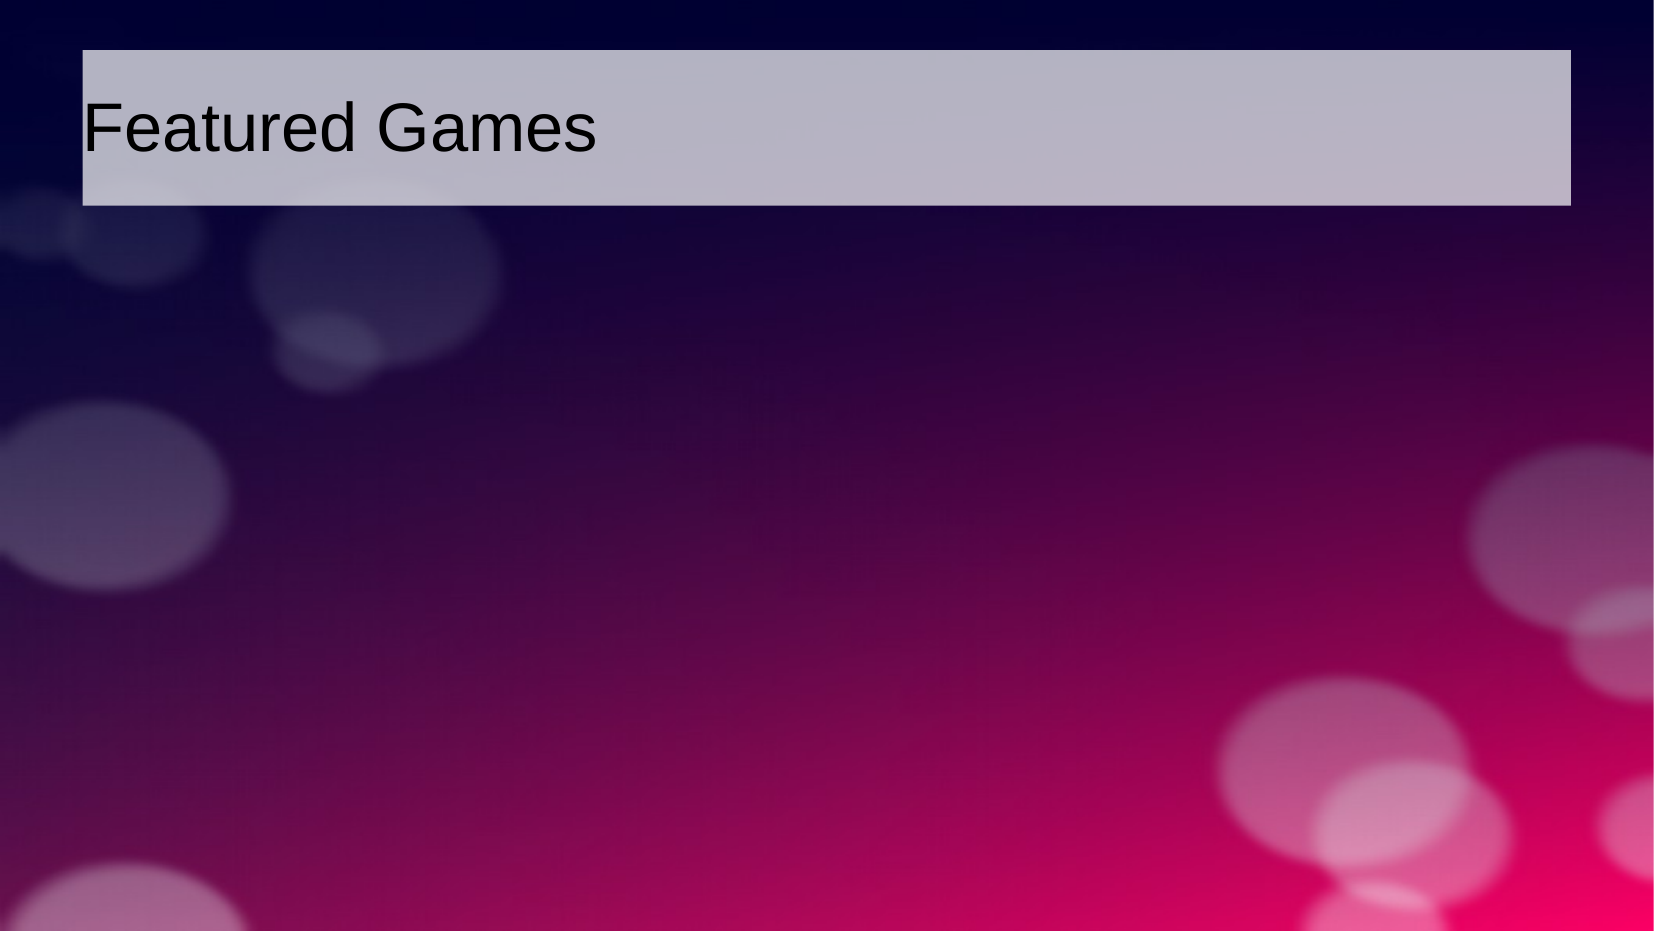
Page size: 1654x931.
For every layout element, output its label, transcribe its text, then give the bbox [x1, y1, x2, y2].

picture [0, 0, 1654, 931]
title Featured Games [82, 50, 1571, 206]
